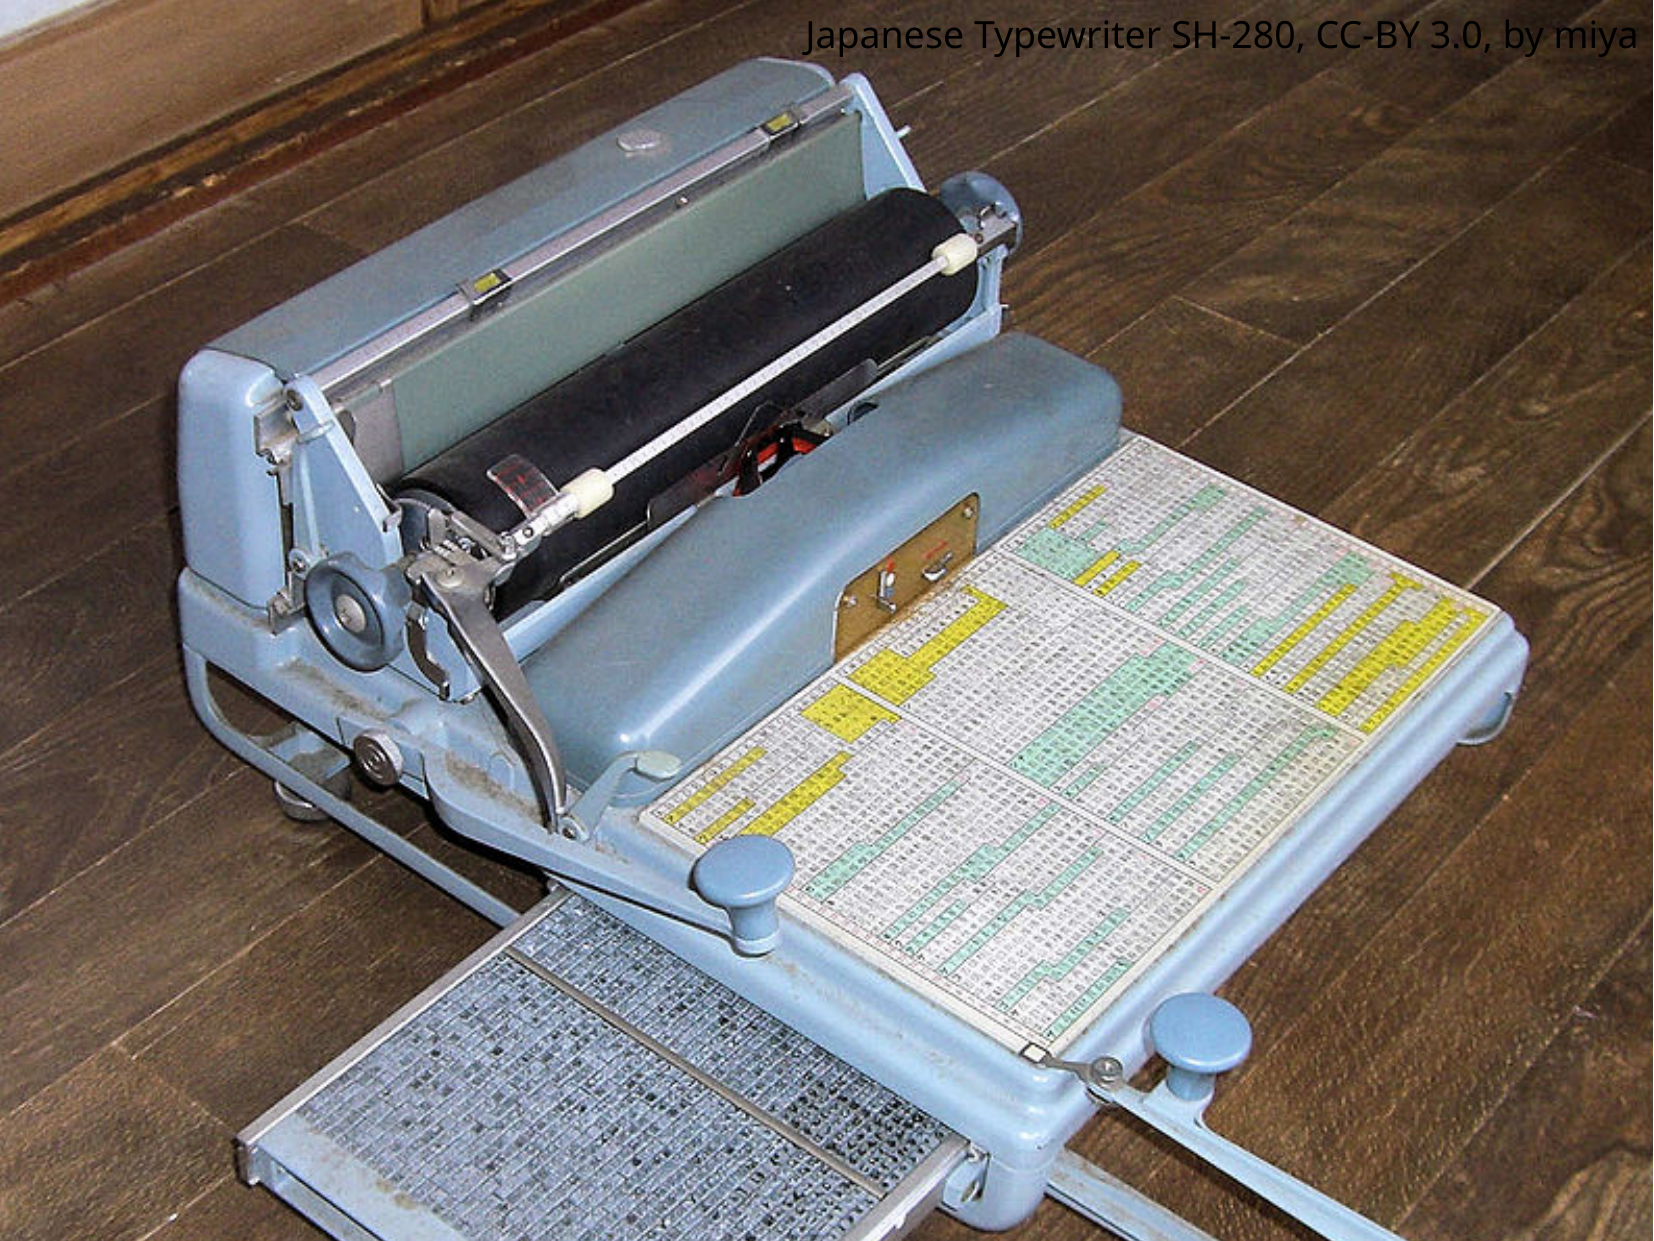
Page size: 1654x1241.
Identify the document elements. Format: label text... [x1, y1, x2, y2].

text_box Japanese Typewriter SH-280, CC-BY 3.0, by miya [790, 1, 1621, 61]
picture [0, 0, 1653, 1241]
